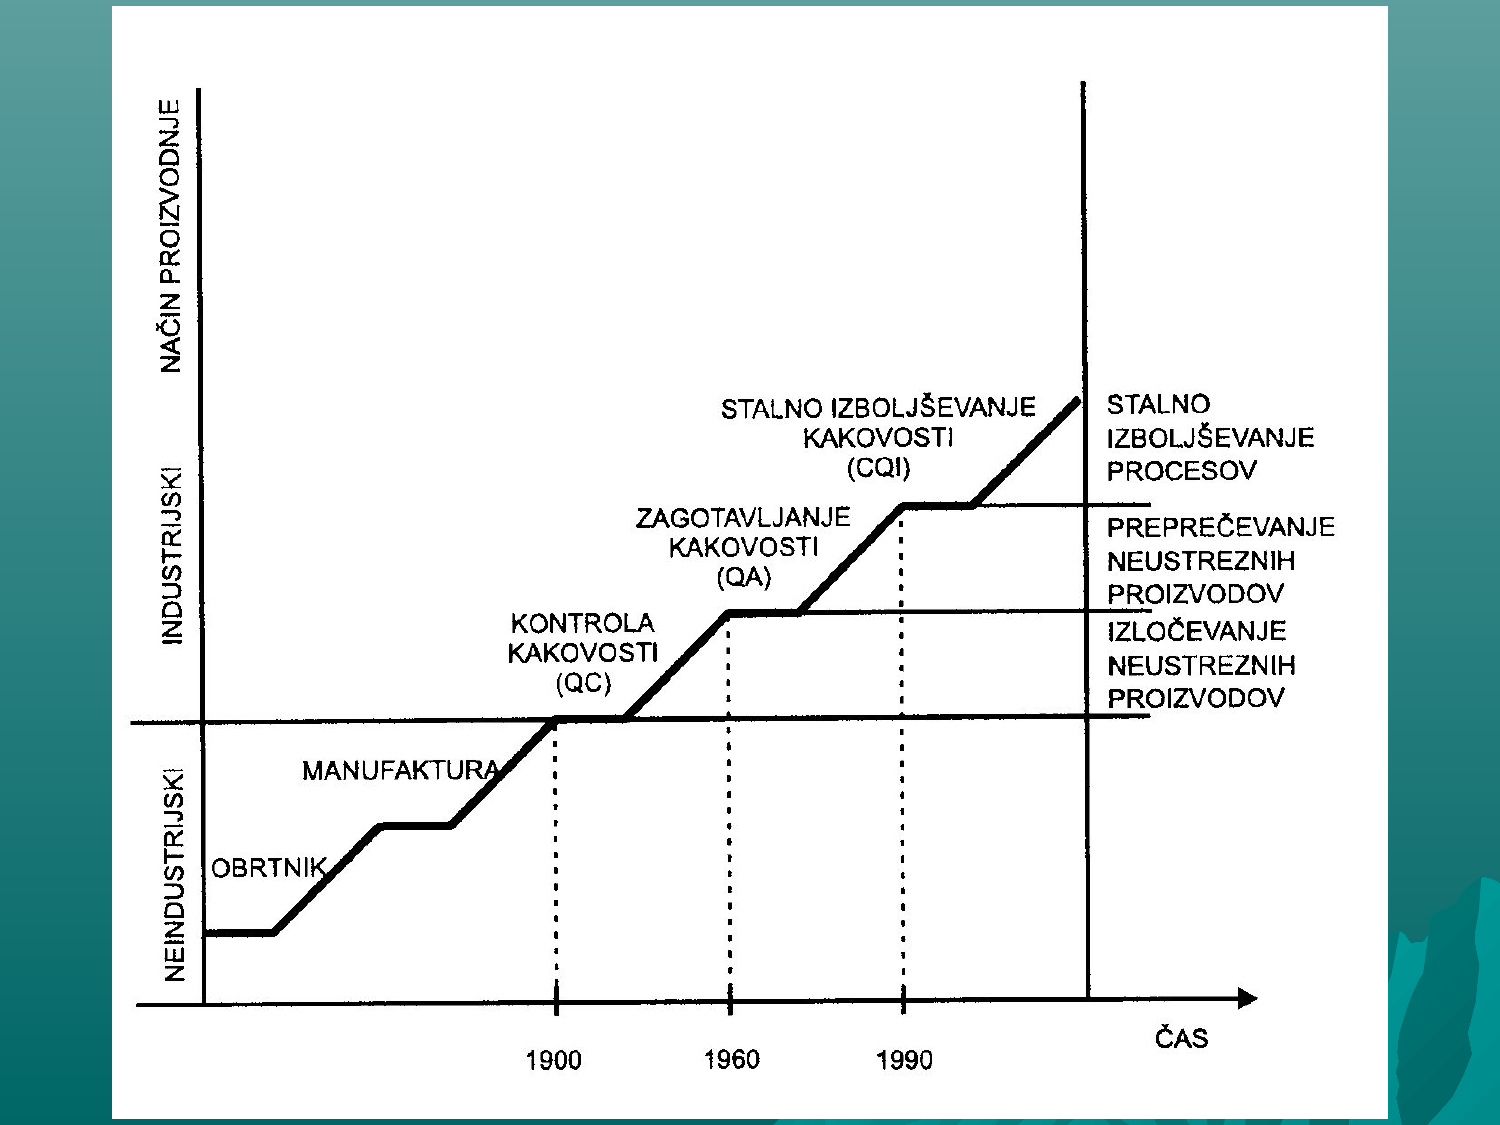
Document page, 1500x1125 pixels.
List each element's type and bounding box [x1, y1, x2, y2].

picture [112, 6, 1388, 1119]
